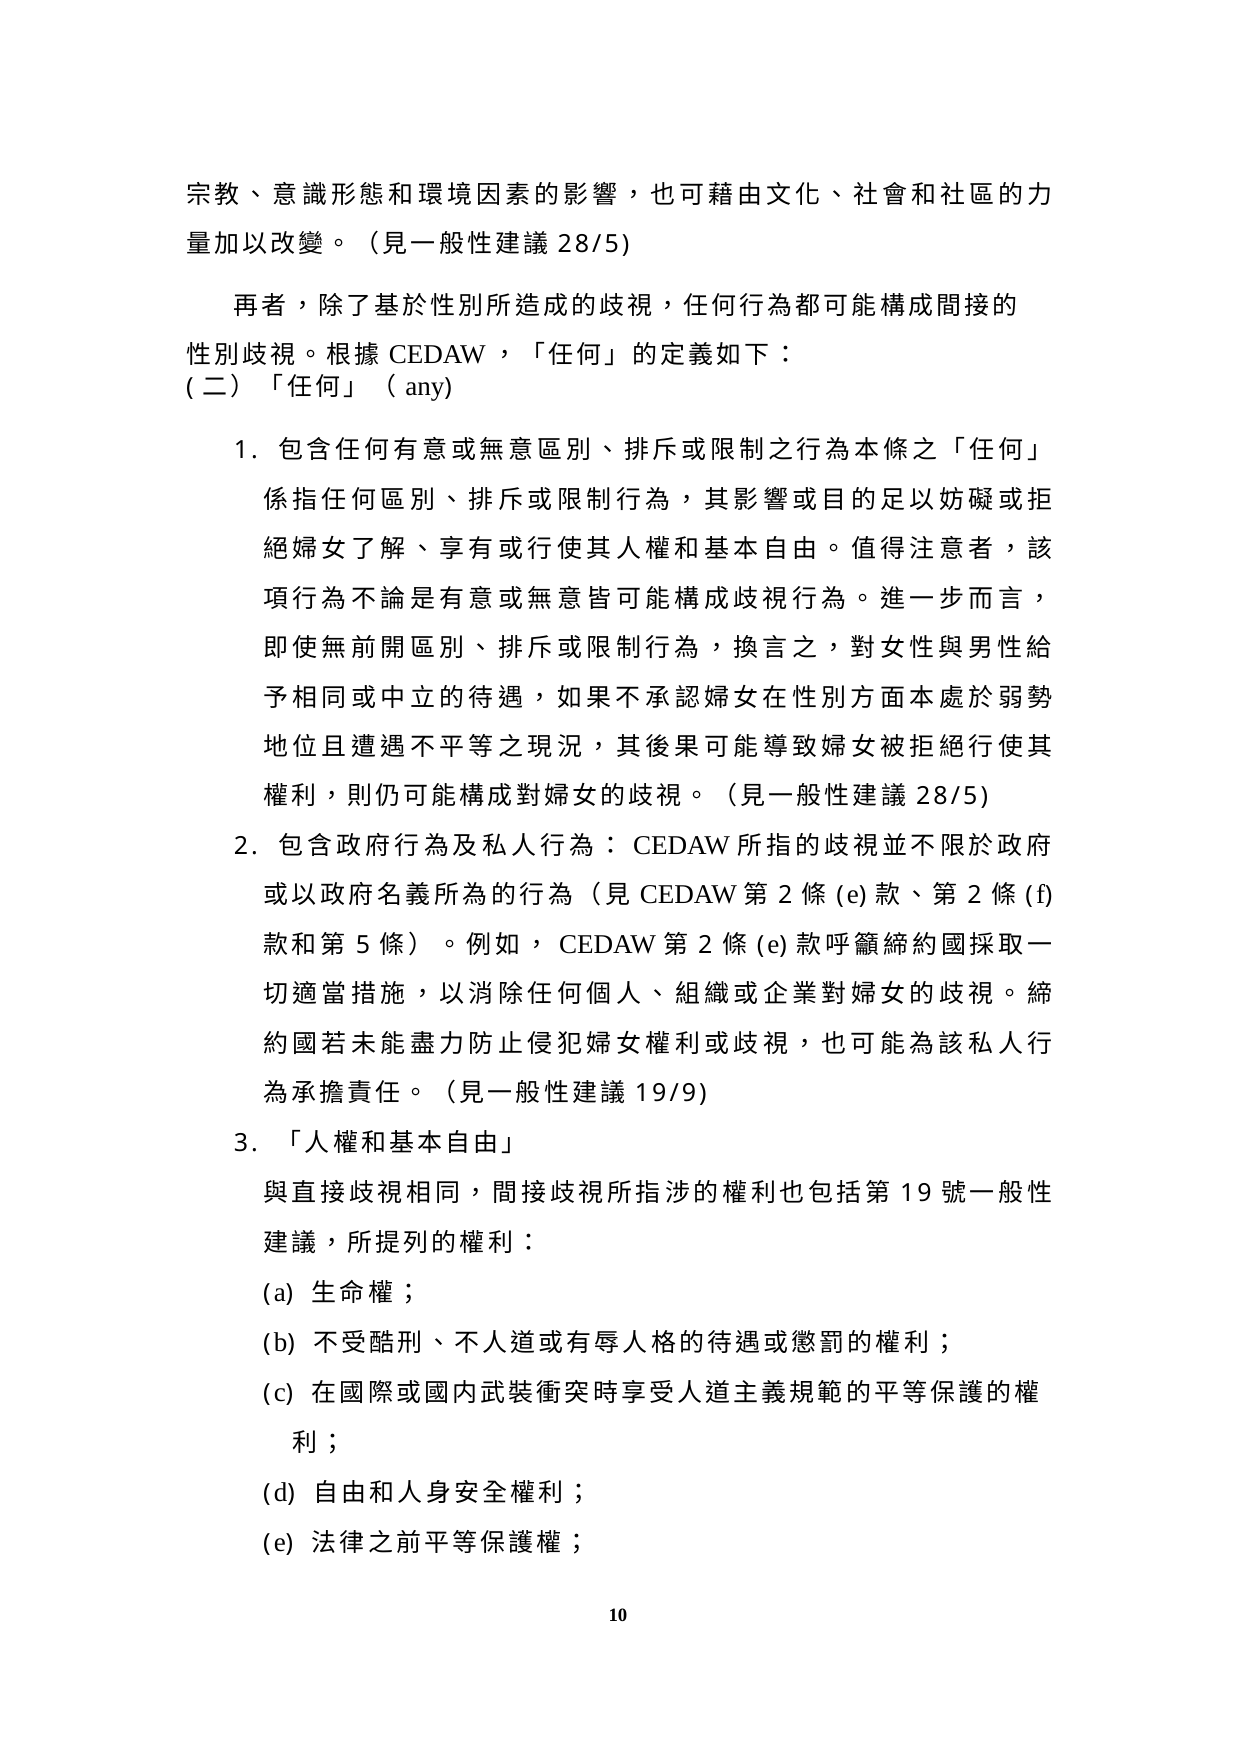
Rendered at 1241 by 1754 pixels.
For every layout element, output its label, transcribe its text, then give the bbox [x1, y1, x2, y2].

text_box 10 [608, 1603, 633, 1623]
text_box 宗教、意識形態和環境因素的影響，也可藉由文化、社會和社區的力 量加以改變。（見一般性建議28/5) 再者，除了基於性別所造成的歧視，任何行為都可能構成間接的 性別歧視。根據CEDAW，「任何」的定義如下： (二）「任何」（any) 1. 包含任何有意或無意區別、排斥或限制之行為本條之「任何」 係指任何區別、排斥或限制行為，其影響或目的足以妨礙或拒 絕婦女了解、享有或行使其人權和基本自由。值得注意者，該 項行為不論是有意或無意皆可能構成歧視行為。進一步而言， 即使無前開區別、排斥或限制行為，換言之，對女性與男性給 予相同或中立的待遇，如果不承認婦女在性別方面本處於弱勢 地位且遭遇不平等之現況，其後果可能導致婦女被拒絕行使其 權利，則仍可能構成對婦女的歧視。（見一般性建議28/5) 2. 包含政府行為及私人行為：CEDAW所指的歧視並不限於政府 或以政府名義所為的行為（見CEDAW第2條(e)款、第2條(f) 款和第5條）。例如，CEDAW第2條(e)款呼籲締約國採取一 切適當措施，以消除任何個人、組織或企業對婦女的歧視。締 約國若未能盡力防止侵犯婦女權利或歧視，也可能為該私人行 為承擔責任。（見一般性建議19/9) 3. 「人權和基本自由」 與直接歧視相同，間接歧視所指涉的權利也包括第19號一般性 建議，所提列的權利： (a) 生命權； (b) 不受酷刑、不人道或有辱人格的待遇或懲罰的權利； (c) 在國際或國内武裝衝突時享受人道主義規範的平等保護的權 利； (d) 自由和人身安全權利； (e) 法律之前平等保護權； [186, 159, 1056, 1569]
